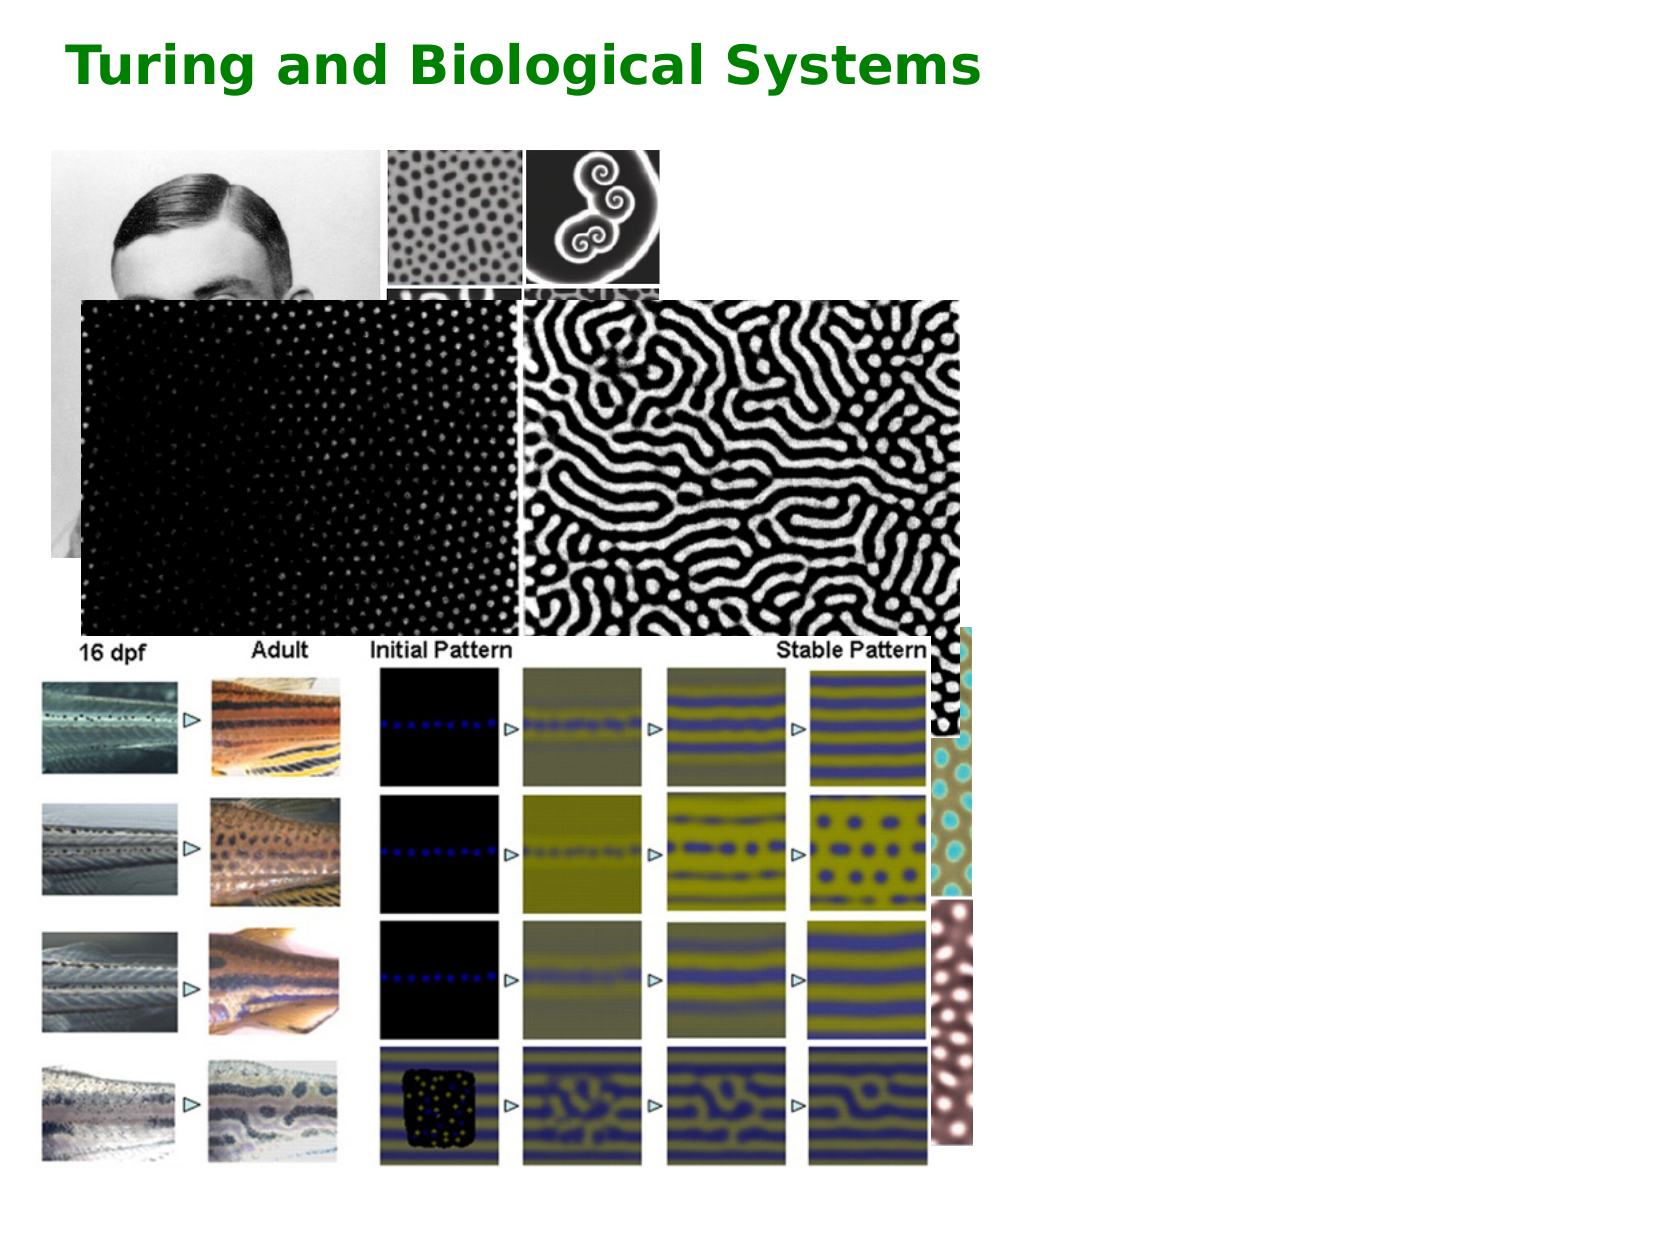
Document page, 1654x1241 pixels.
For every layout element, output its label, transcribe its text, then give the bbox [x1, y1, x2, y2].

picture [36, 150, 973, 1169]
text_box Turing and Biological Systems [50, 26, 1051, 124]
